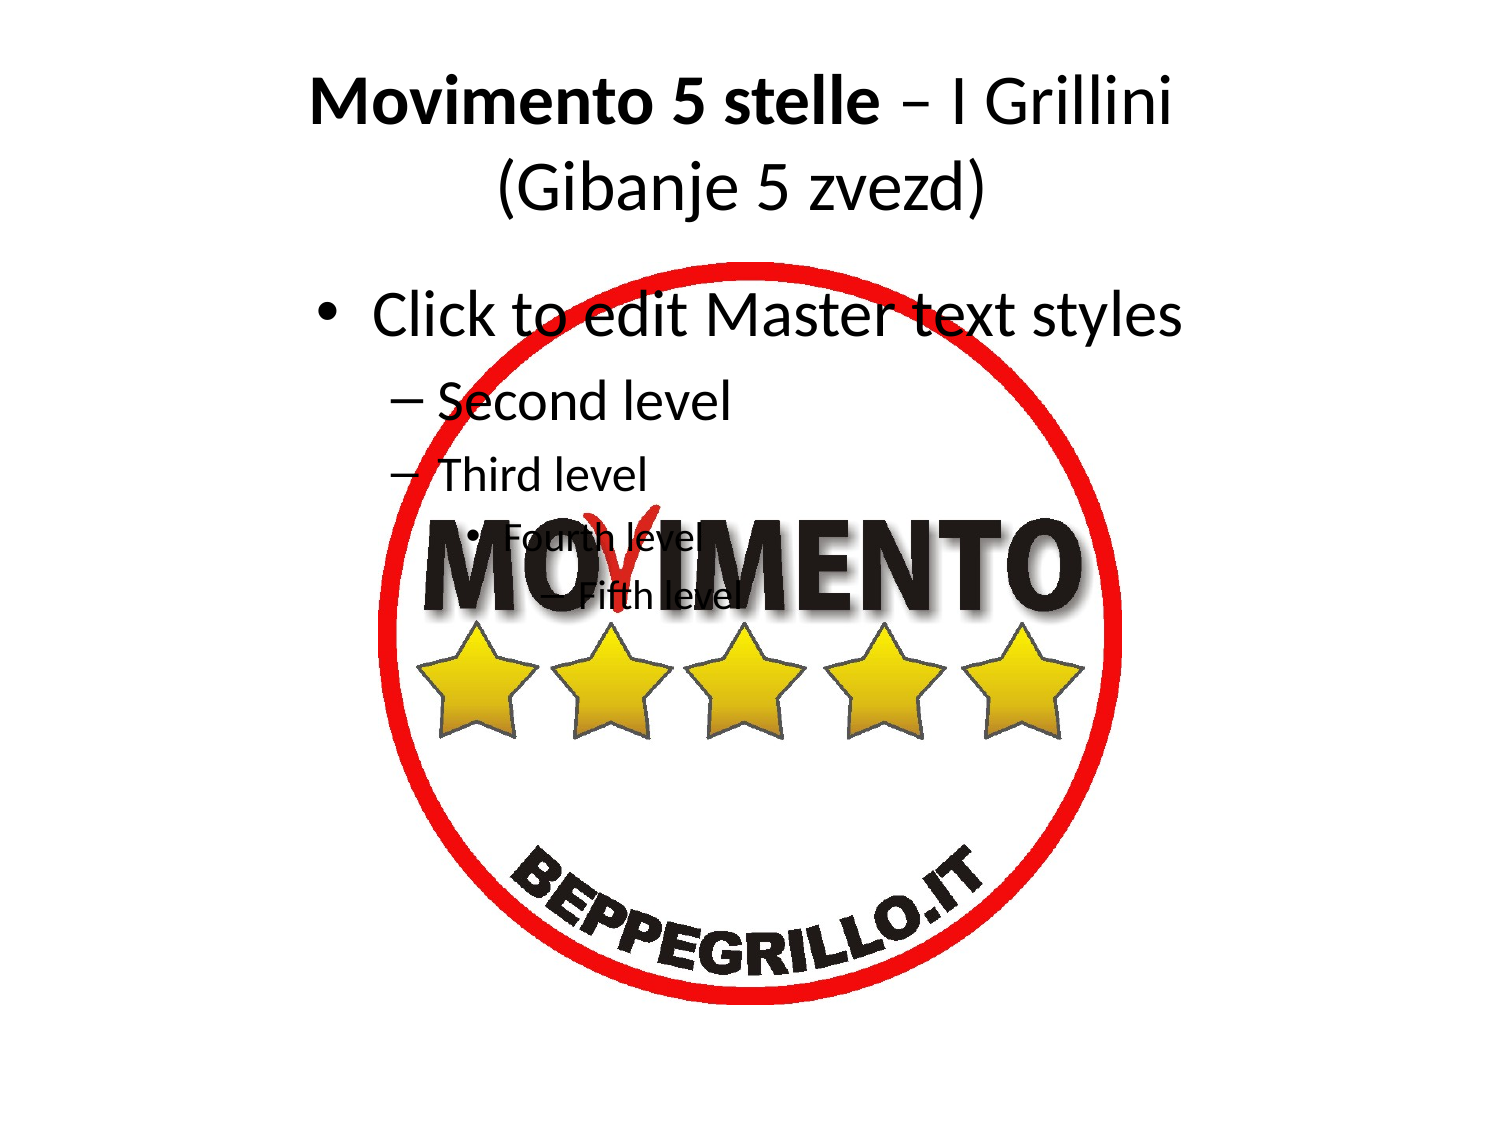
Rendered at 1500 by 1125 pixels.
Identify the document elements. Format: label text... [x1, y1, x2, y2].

title Movimento 5 stelle – I Grillini (Gibanje 5 zvezd) [75, 45, 1425, 233]
picture [75, 262, 1425, 1005]
